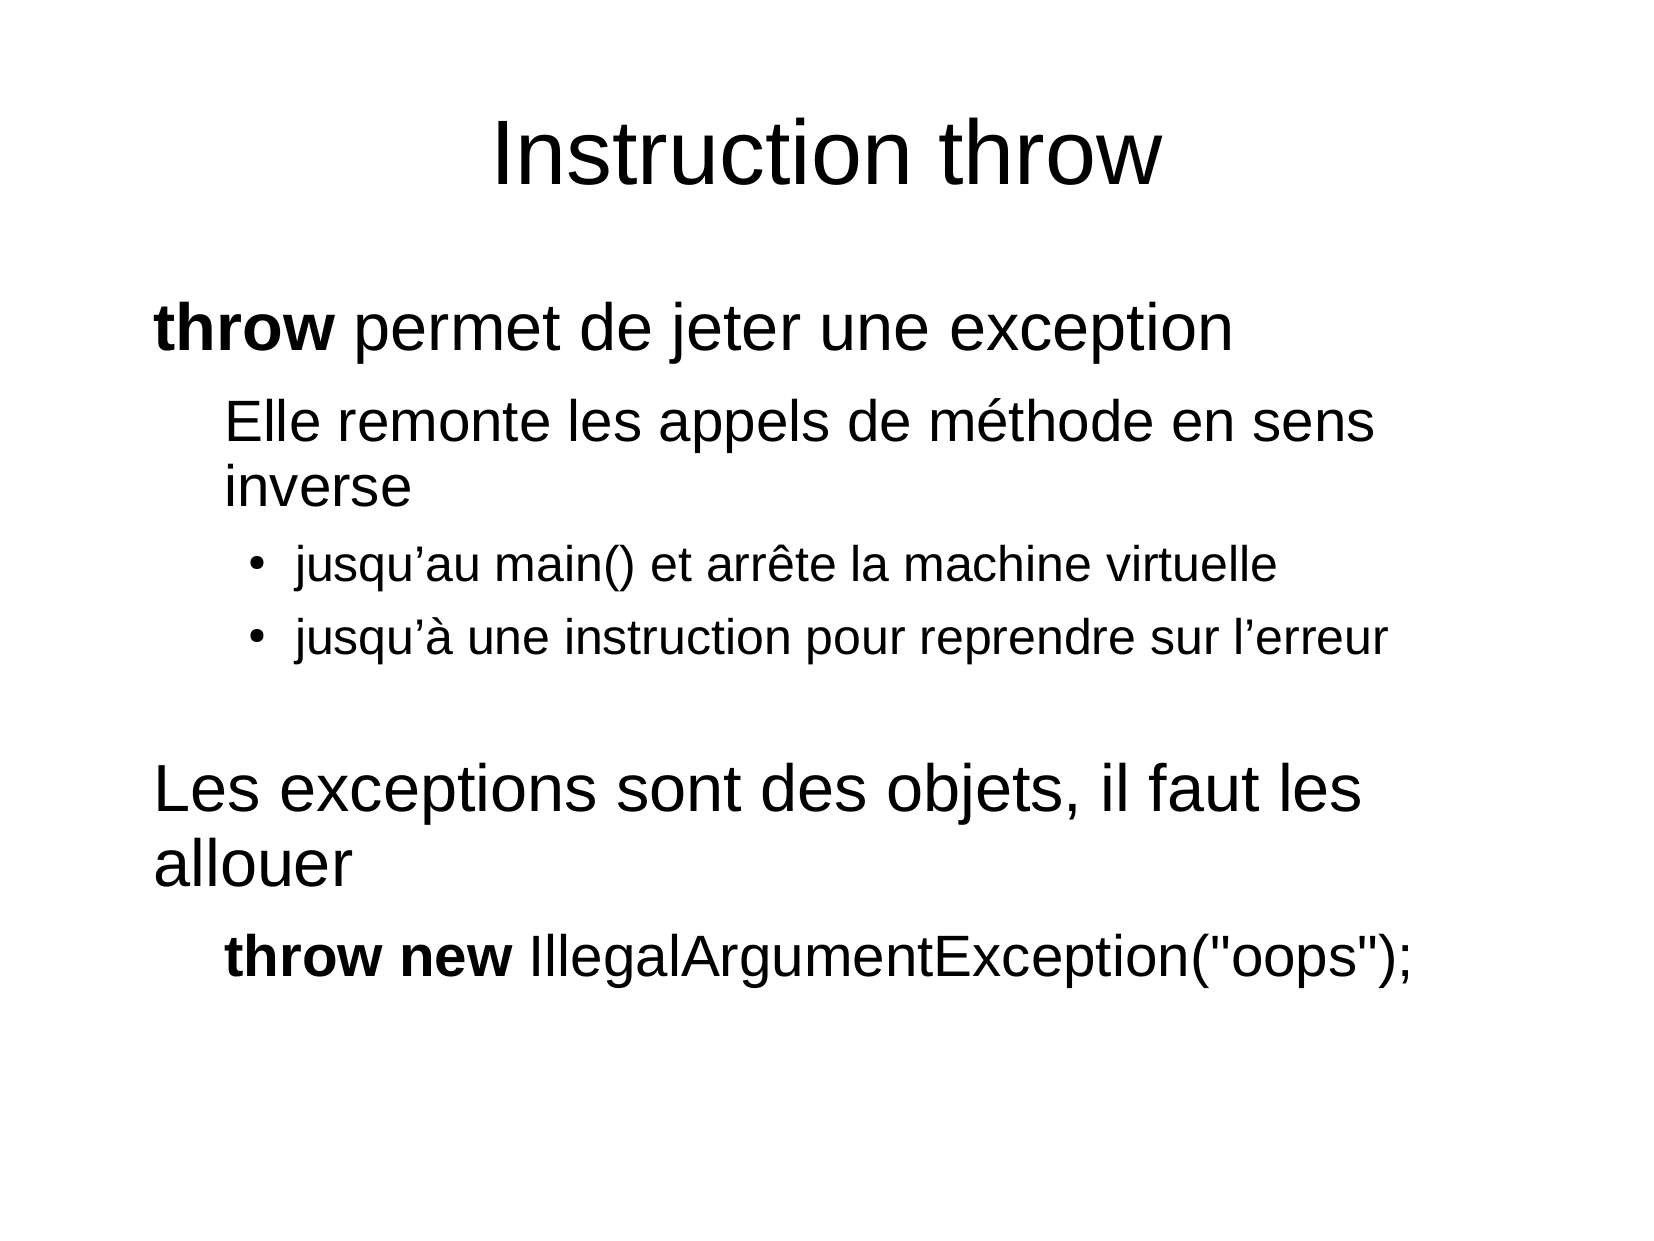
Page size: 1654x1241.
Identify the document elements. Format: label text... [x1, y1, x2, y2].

title Instruction throw [82, 49, 1571, 257]
list throw permet de jeter une exception Elle remonte les appels de méthode en sens inverse jusqu’au main() et arrête la machine virtuelle jusqu’à une instruction pour reprendre sur l’erreur Les exceptions sont des objets, il faut les allouer throw new IllegalArgumentException("oops"); [82, 290, 1571, 1010]
